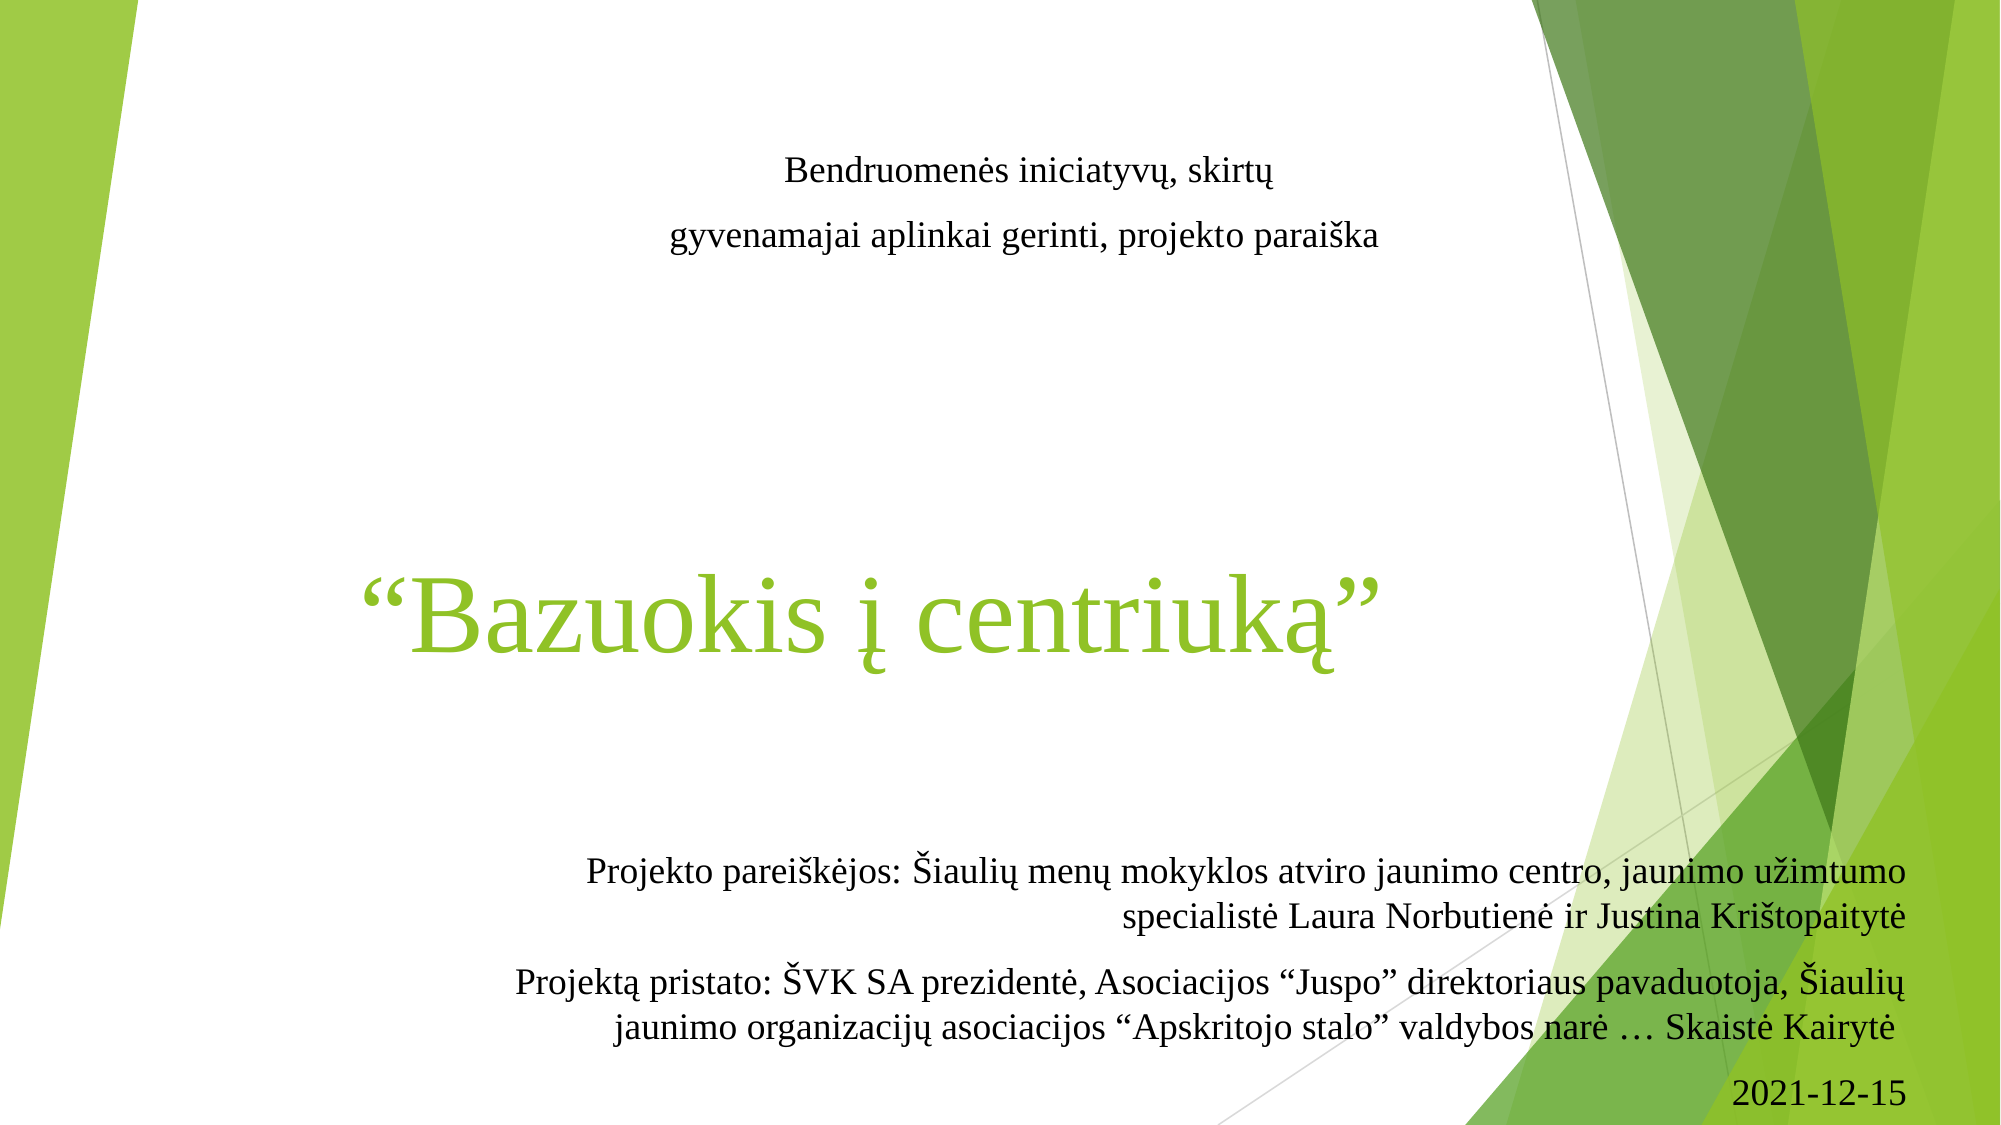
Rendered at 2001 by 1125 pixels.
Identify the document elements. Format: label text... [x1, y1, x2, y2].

title “Bazuokis į centriuką” [344, 410, 1833, 683]
text_box Bendruomenės iniciatyvų, skirtų gyvenamajai aplinkai gerinti, projekto paraiška [426, 134, 1633, 262]
subtitle Projekto pareiškėjos: Šiaulių menų mokyklos atviro jaunimo centro, jaunimo užimtumo specialistė Laura Norbutienė ir Justina Krištopaitytė Projektą pristato: ŠVK SA prezidentė, Asociacijos “Juspo” direktoriaus pavaduotoja, Šiaulių jaunimo organizacijų asociacijos “Apskritojo stalo” valdybos narė … Skaistė Kairytė 2021-12-15 [500, 772, 2000, 1125]
